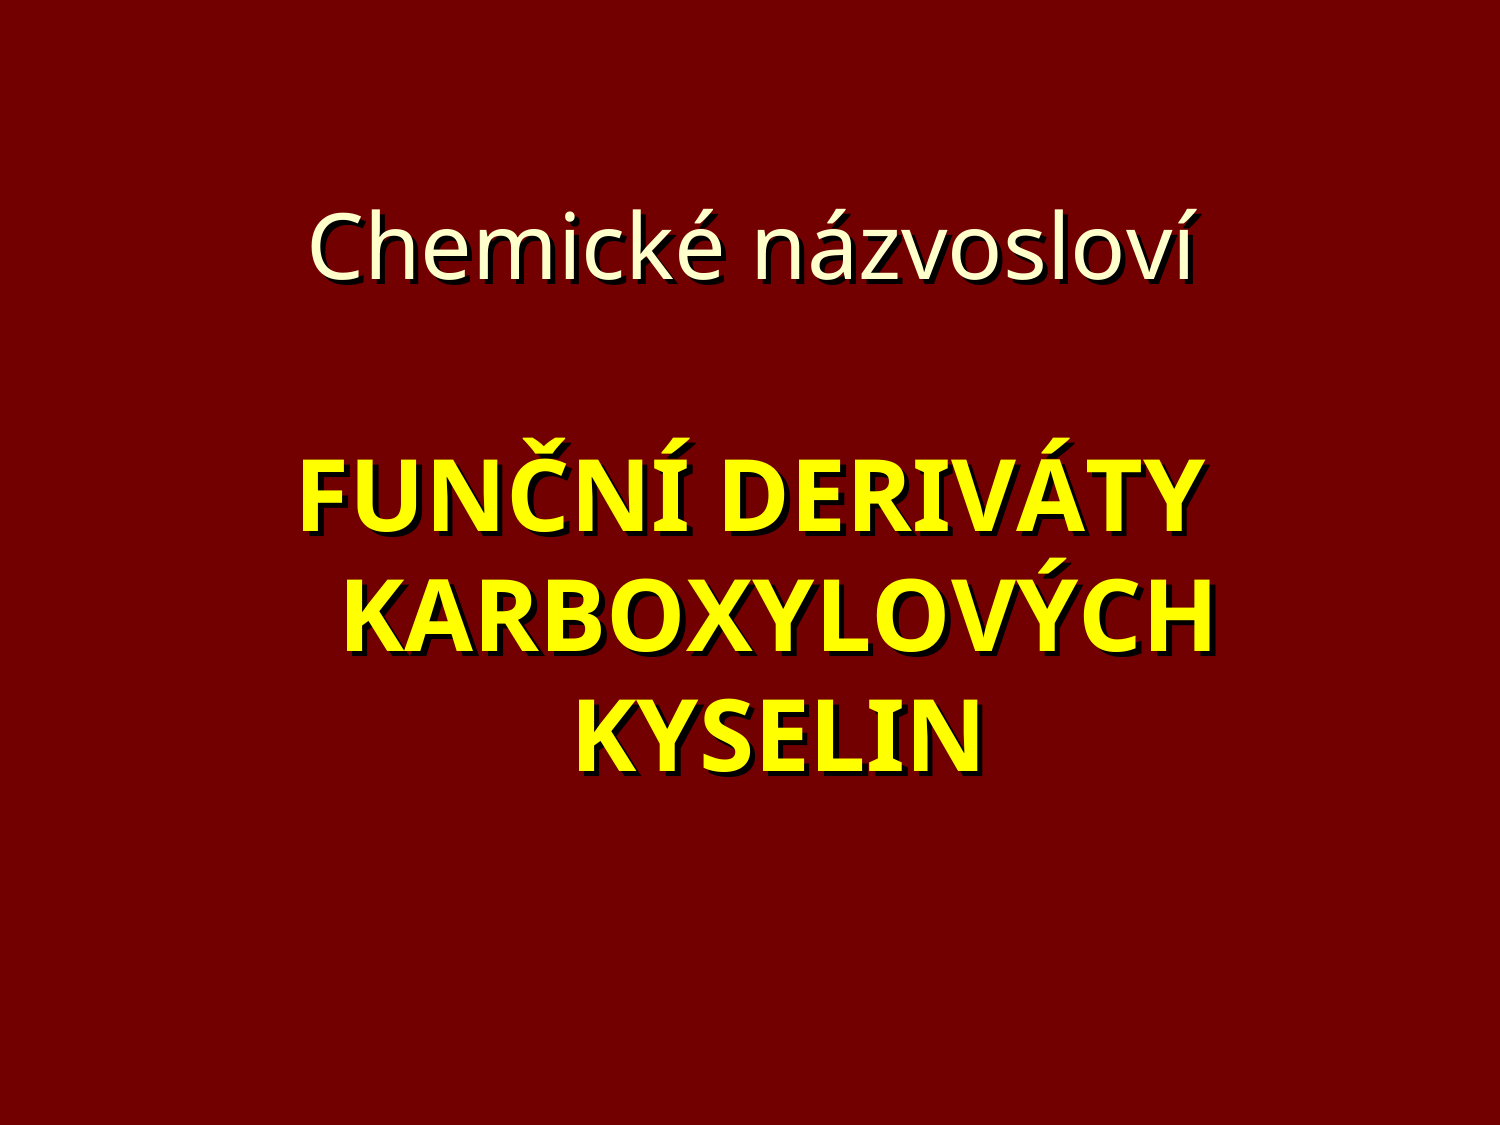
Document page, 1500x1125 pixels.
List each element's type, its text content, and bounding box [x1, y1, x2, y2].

list FUNČNÍ DERIVÁTY KARBOXYLOVÝCH KYSELIN [88, 278, 1439, 944]
title Chemické názvosloví [76, 148, 1427, 337]
